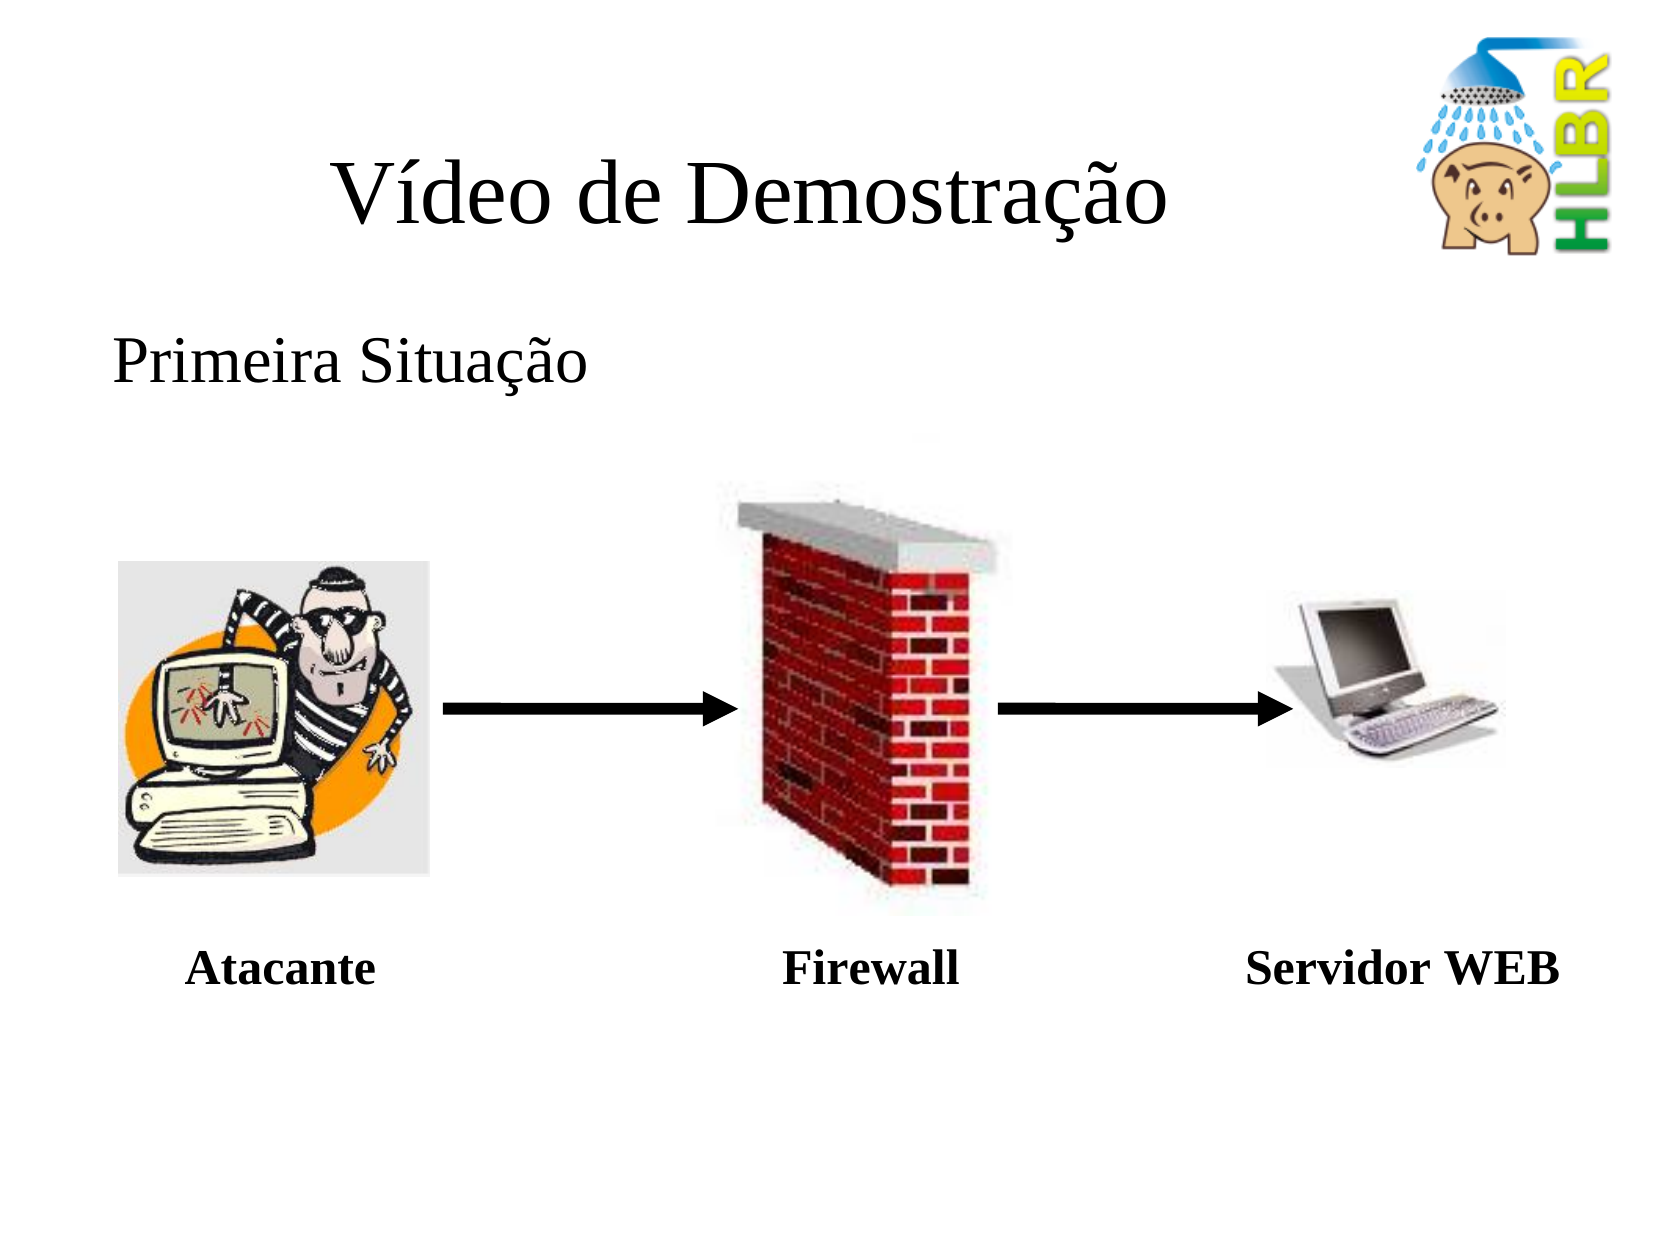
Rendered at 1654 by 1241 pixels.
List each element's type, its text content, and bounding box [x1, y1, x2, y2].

picture [118, 561, 430, 877]
picture [1416, 37, 1612, 260]
text_box Atacante [88, 933, 473, 1008]
text_box Firewall [679, 933, 1063, 1008]
text_box Primeira Situação [112, 324, 1388, 1020]
text_box Servidor WEB [1210, 933, 1595, 1067]
text_box Vídeo de Demostração [112, 76, 1388, 312]
picture [1266, 590, 1506, 768]
picture [693, 433, 1093, 916]
